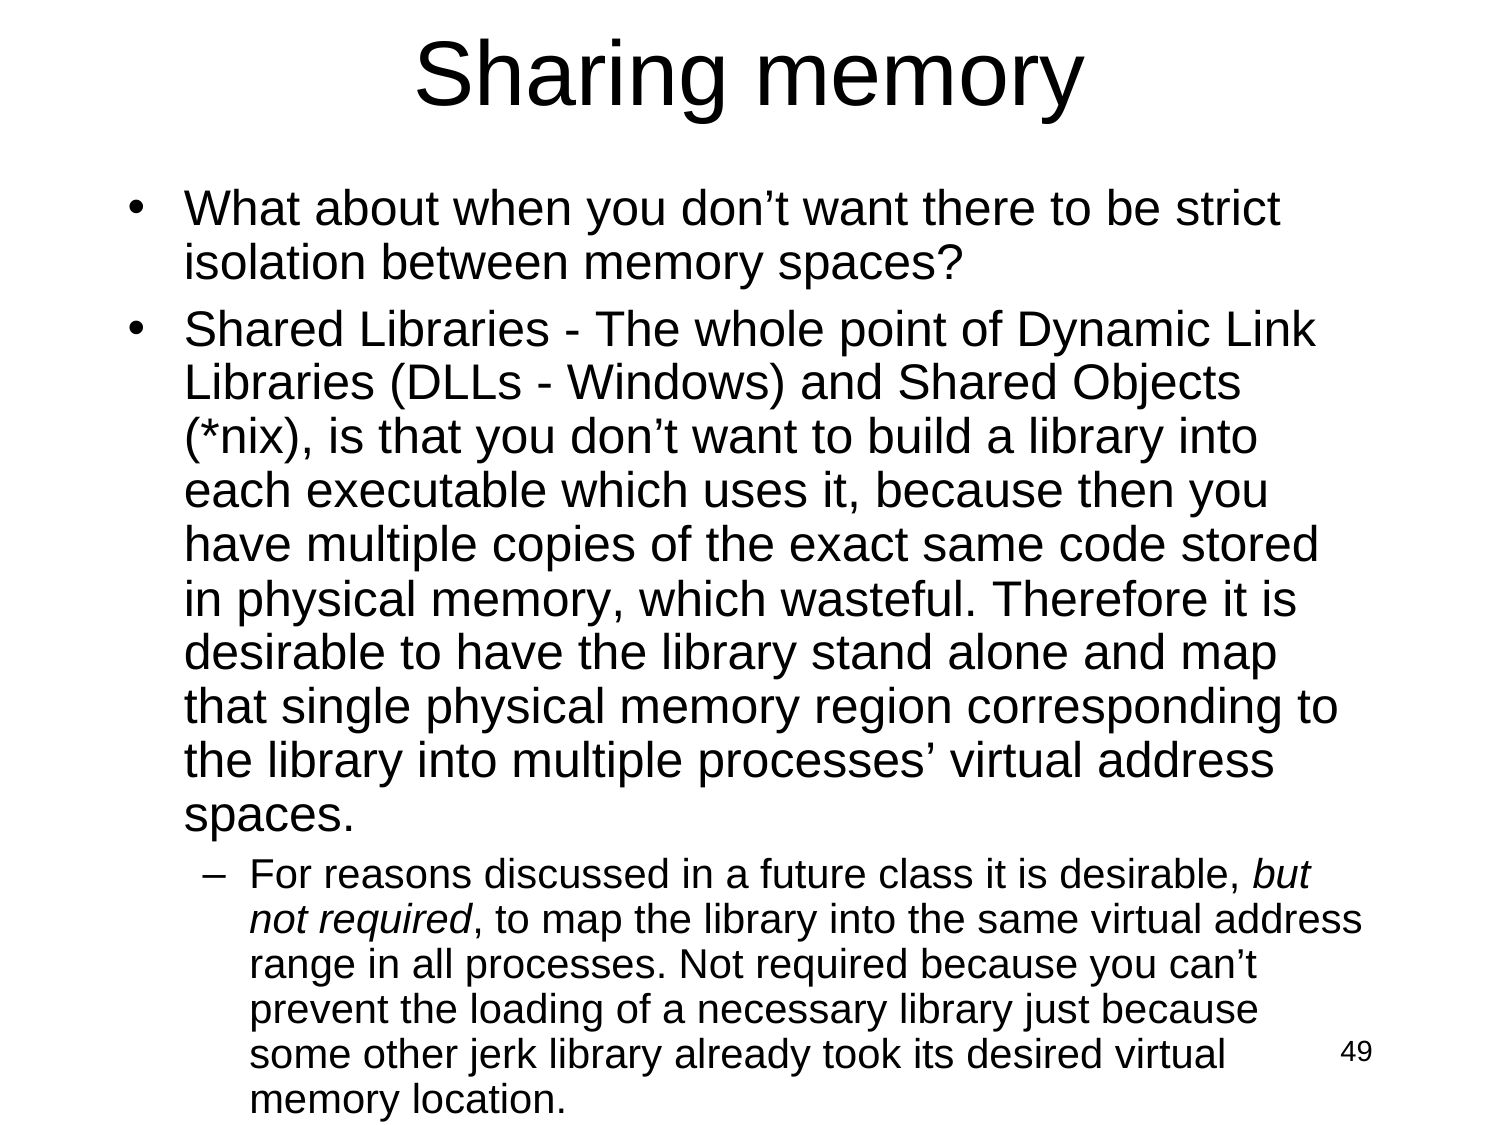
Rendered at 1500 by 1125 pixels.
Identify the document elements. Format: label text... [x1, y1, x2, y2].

title Sharing memory [112, 0, 1388, 163]
list What about when you don’t want there to be strict isolation between memory spaces? Shared Libraries - The whole point of Dynamic Link Libraries (DLLs - Windows) and Shared Objects (*nix), is that you don’t want to build a library into each executable which uses it, because then you have multiple copies of the exact same code stored in physical memory, which wasteful. Therefore it is desirable to have the library stand alone and map that single physical memory region corresponding to the library into multiple processes’ virtual address spaces. For reasons discussed in a future class it is desirable, but not required, to map the library into the same virtual address range in all processes. Not required because you can’t prevent the loading of a necessary library just because some other jerk library already took its desired virtual memory location. [112, 174, 1388, 1125]
